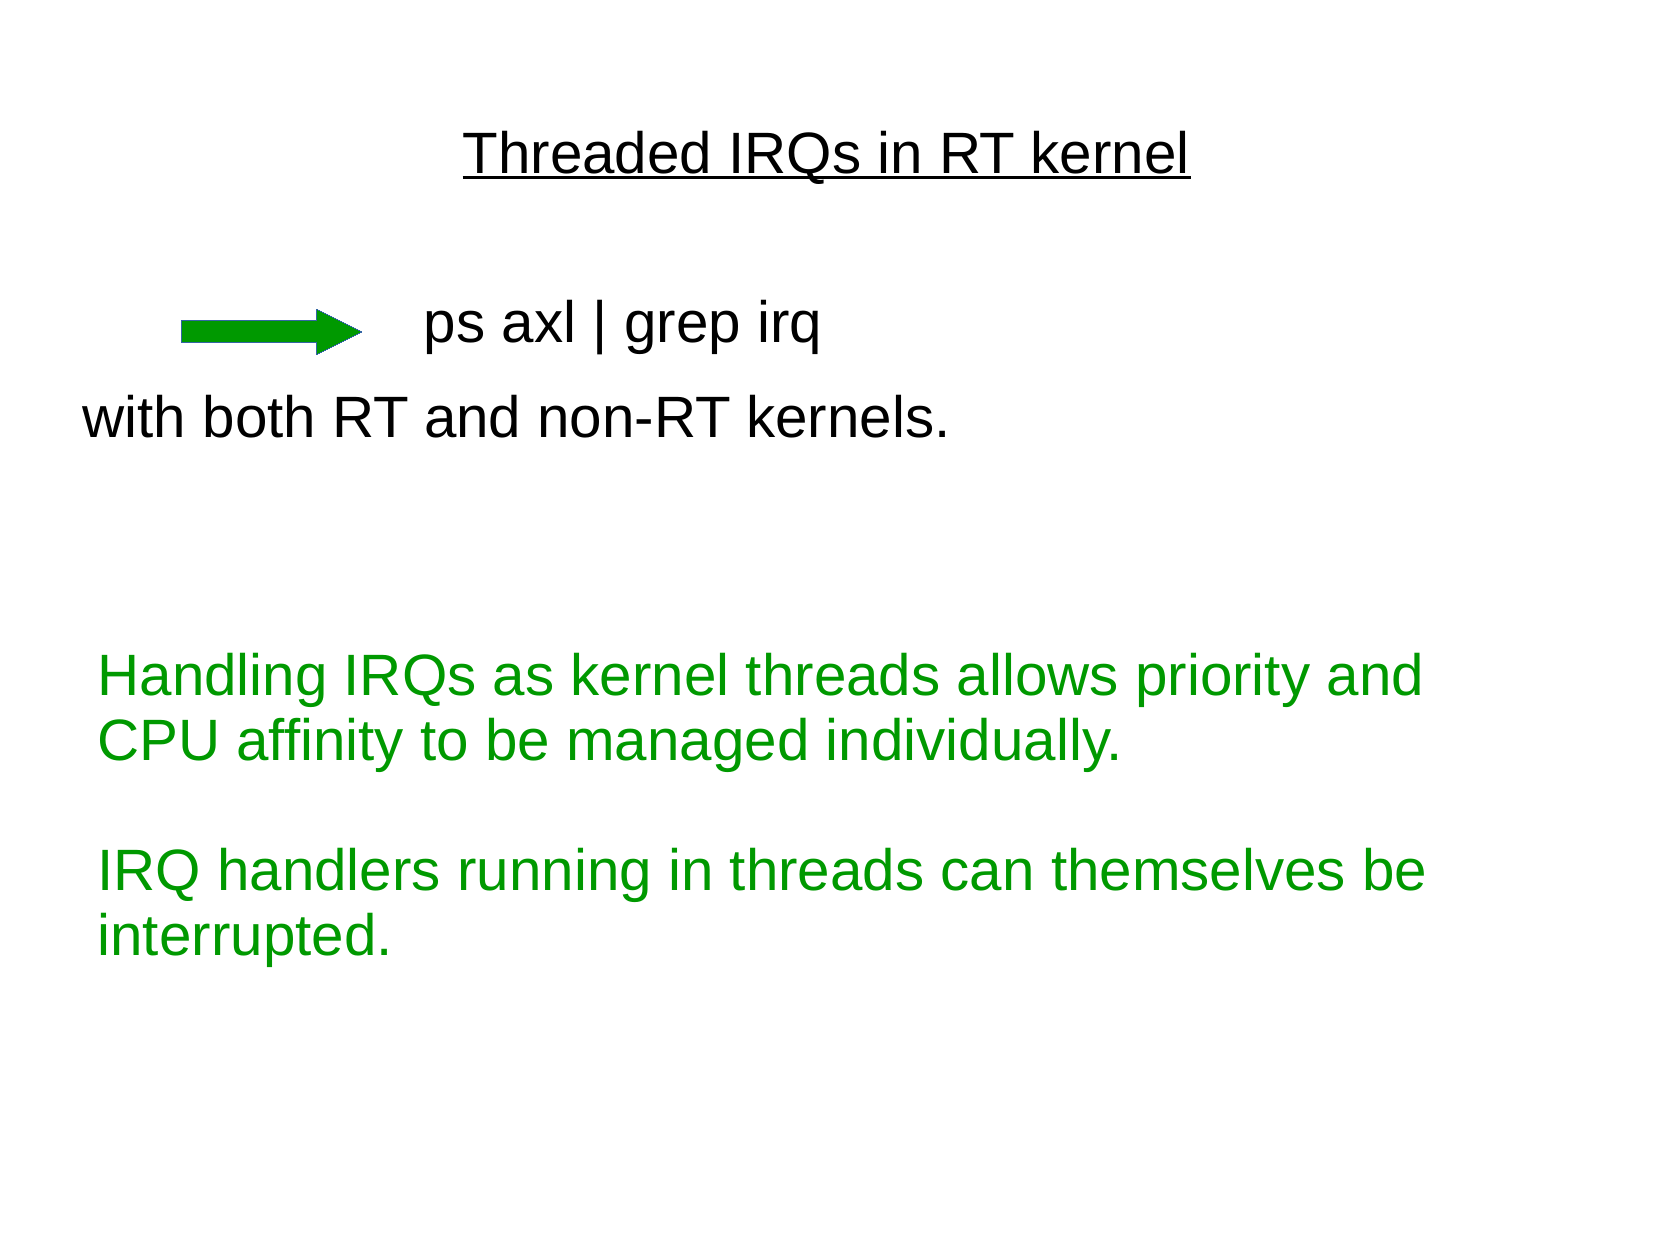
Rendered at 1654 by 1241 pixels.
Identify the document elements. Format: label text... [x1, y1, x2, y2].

text_box Handling IRQs as kernel threads allows priority and CPU affinity to be managed individually. IRQ handlers running in threads can themselves be interrupted. [82, 635, 1553, 976]
text_box [181, 309, 362, 355]
title Threaded IRQs in RT kernel [82, 49, 1571, 257]
list ps axl | grep irq with both RT and non-RT kernels. [82, 290, 1571, 571]
